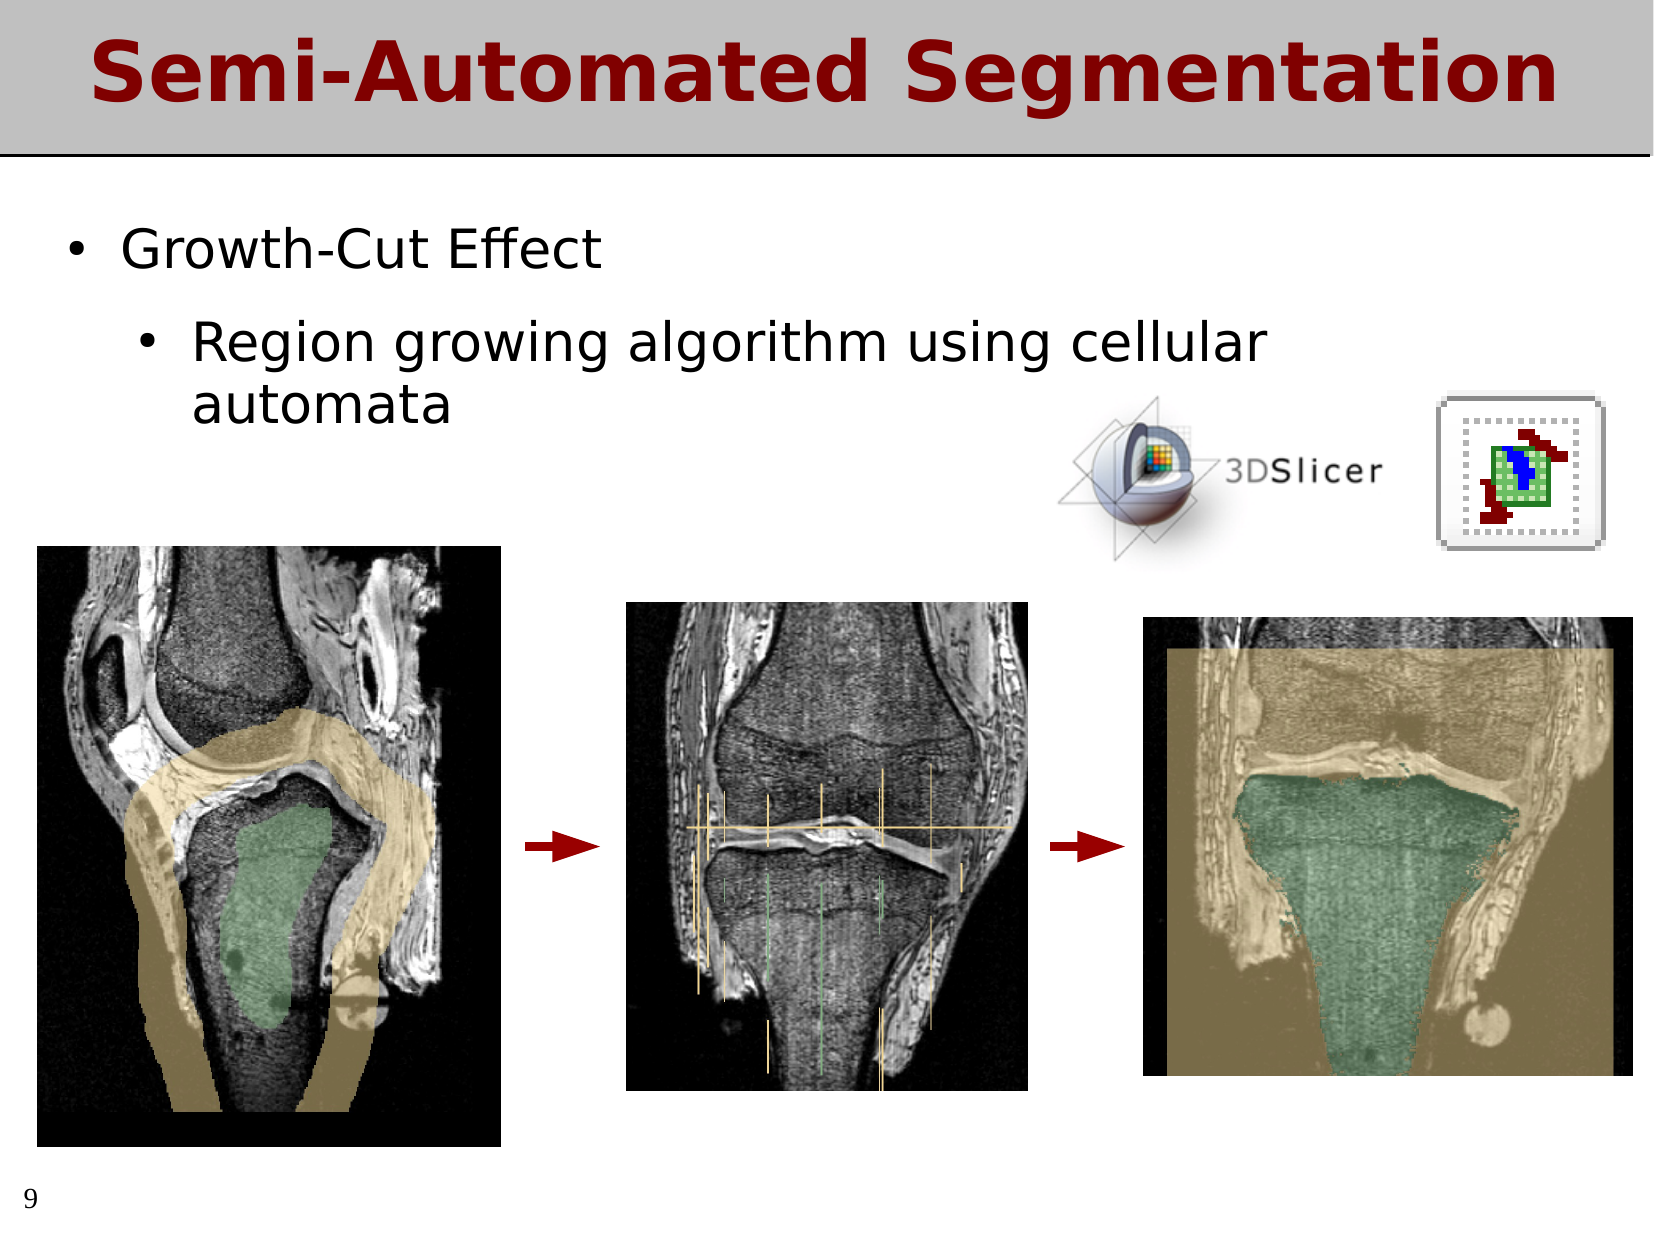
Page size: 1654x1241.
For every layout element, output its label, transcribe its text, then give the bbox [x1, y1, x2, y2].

picture [37, 546, 501, 1147]
list Growth-Cut Effect Region growing algorithm using cellular automata [49, 218, 1538, 938]
text_box Semi-Automated Segmentation [0, 24, 1651, 132]
picture [1143, 617, 1633, 1076]
picture [626, 602, 1028, 1091]
picture [1425, 374, 1618, 563]
text_box [0, 0, 1654, 156]
